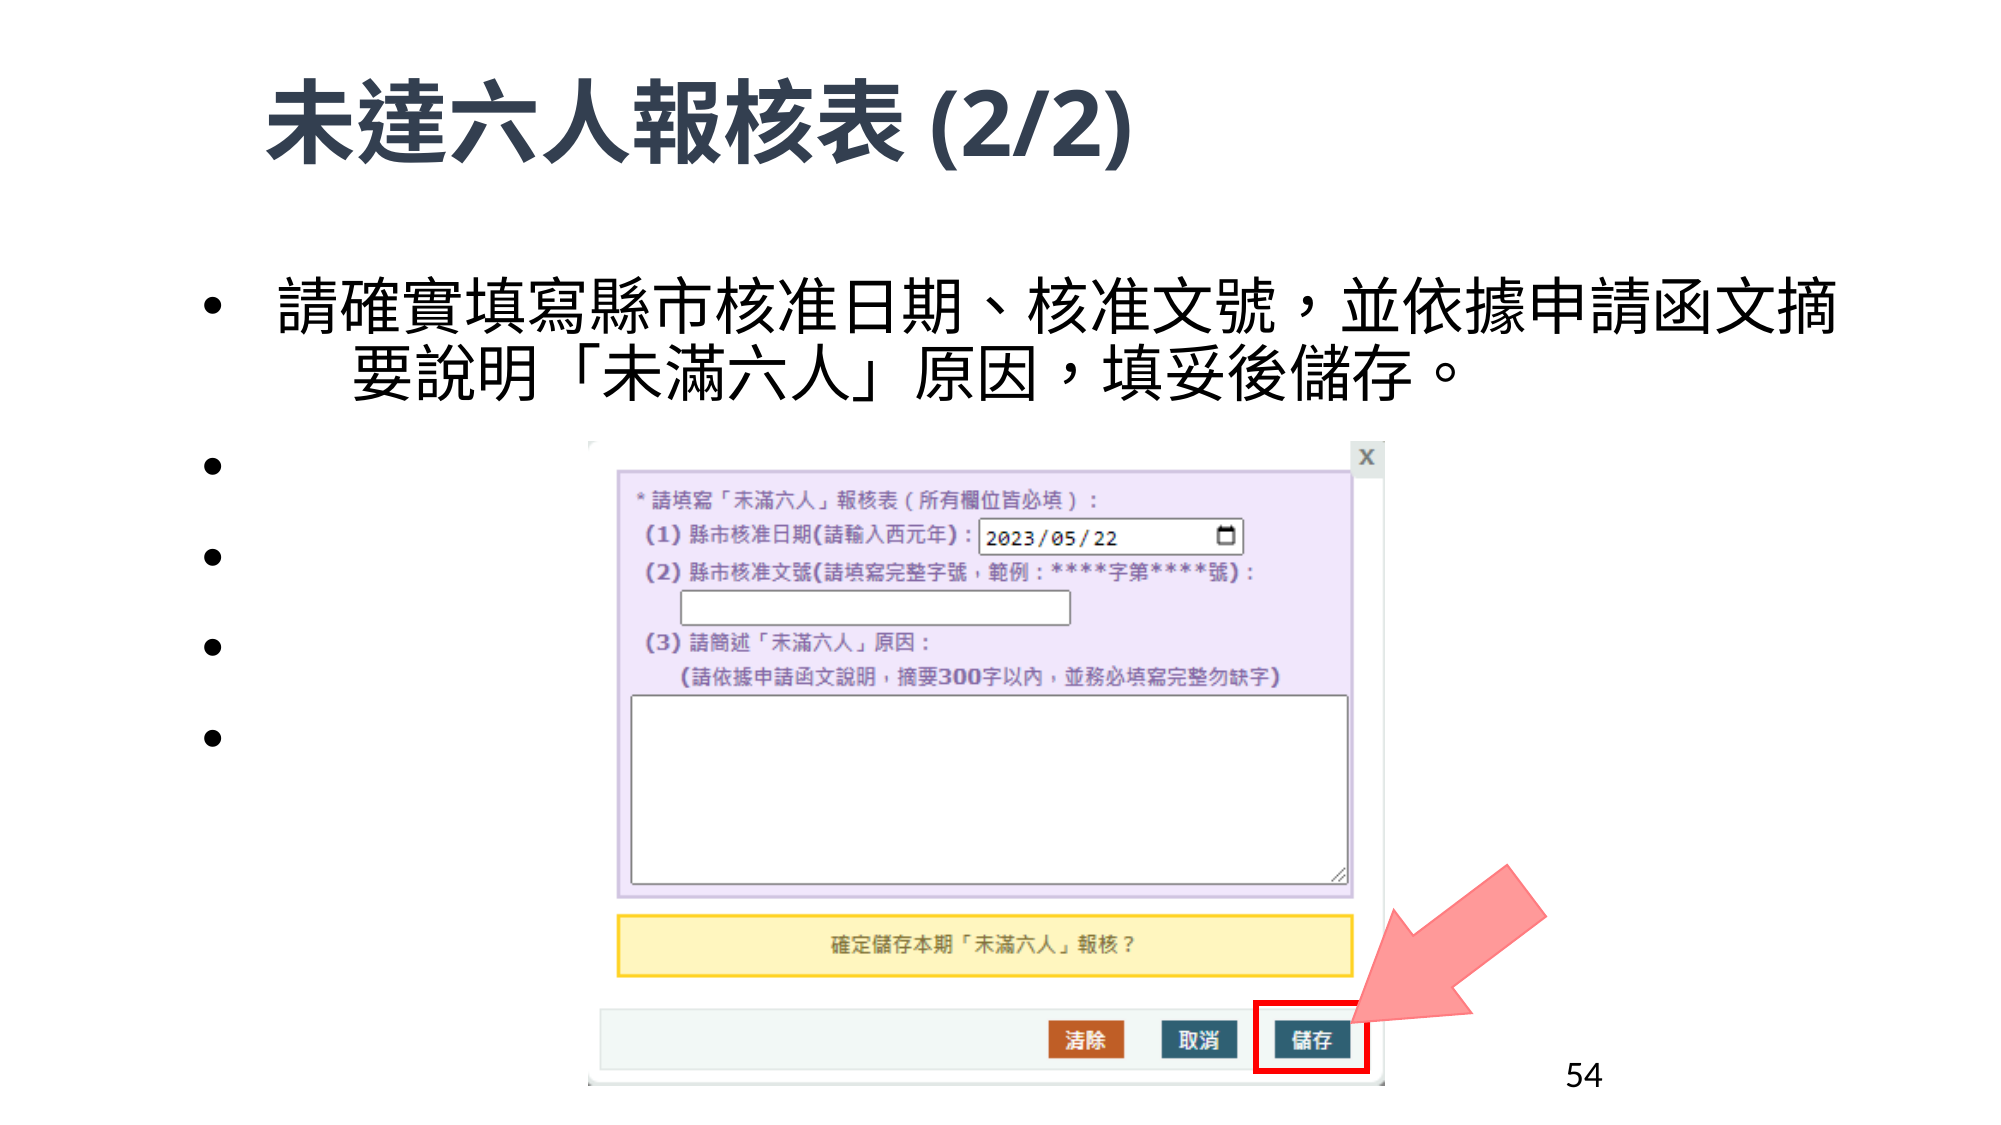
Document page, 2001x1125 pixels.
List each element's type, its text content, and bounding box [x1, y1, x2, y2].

picture [1259, 1006, 1364, 1068]
subtitle 請確實填寫縣市核准日期、核准文號，並依據申請函文摘要說明「未滿六人」原因，填妥後儲存。 [186, 267, 1900, 957]
picture [588, 441, 1385, 1086]
text_box [1550, 1042, 2000, 1103]
text_box [1351, 864, 1547, 1023]
text_box 未達六人報核表(2/2) [250, 58, 1149, 183]
